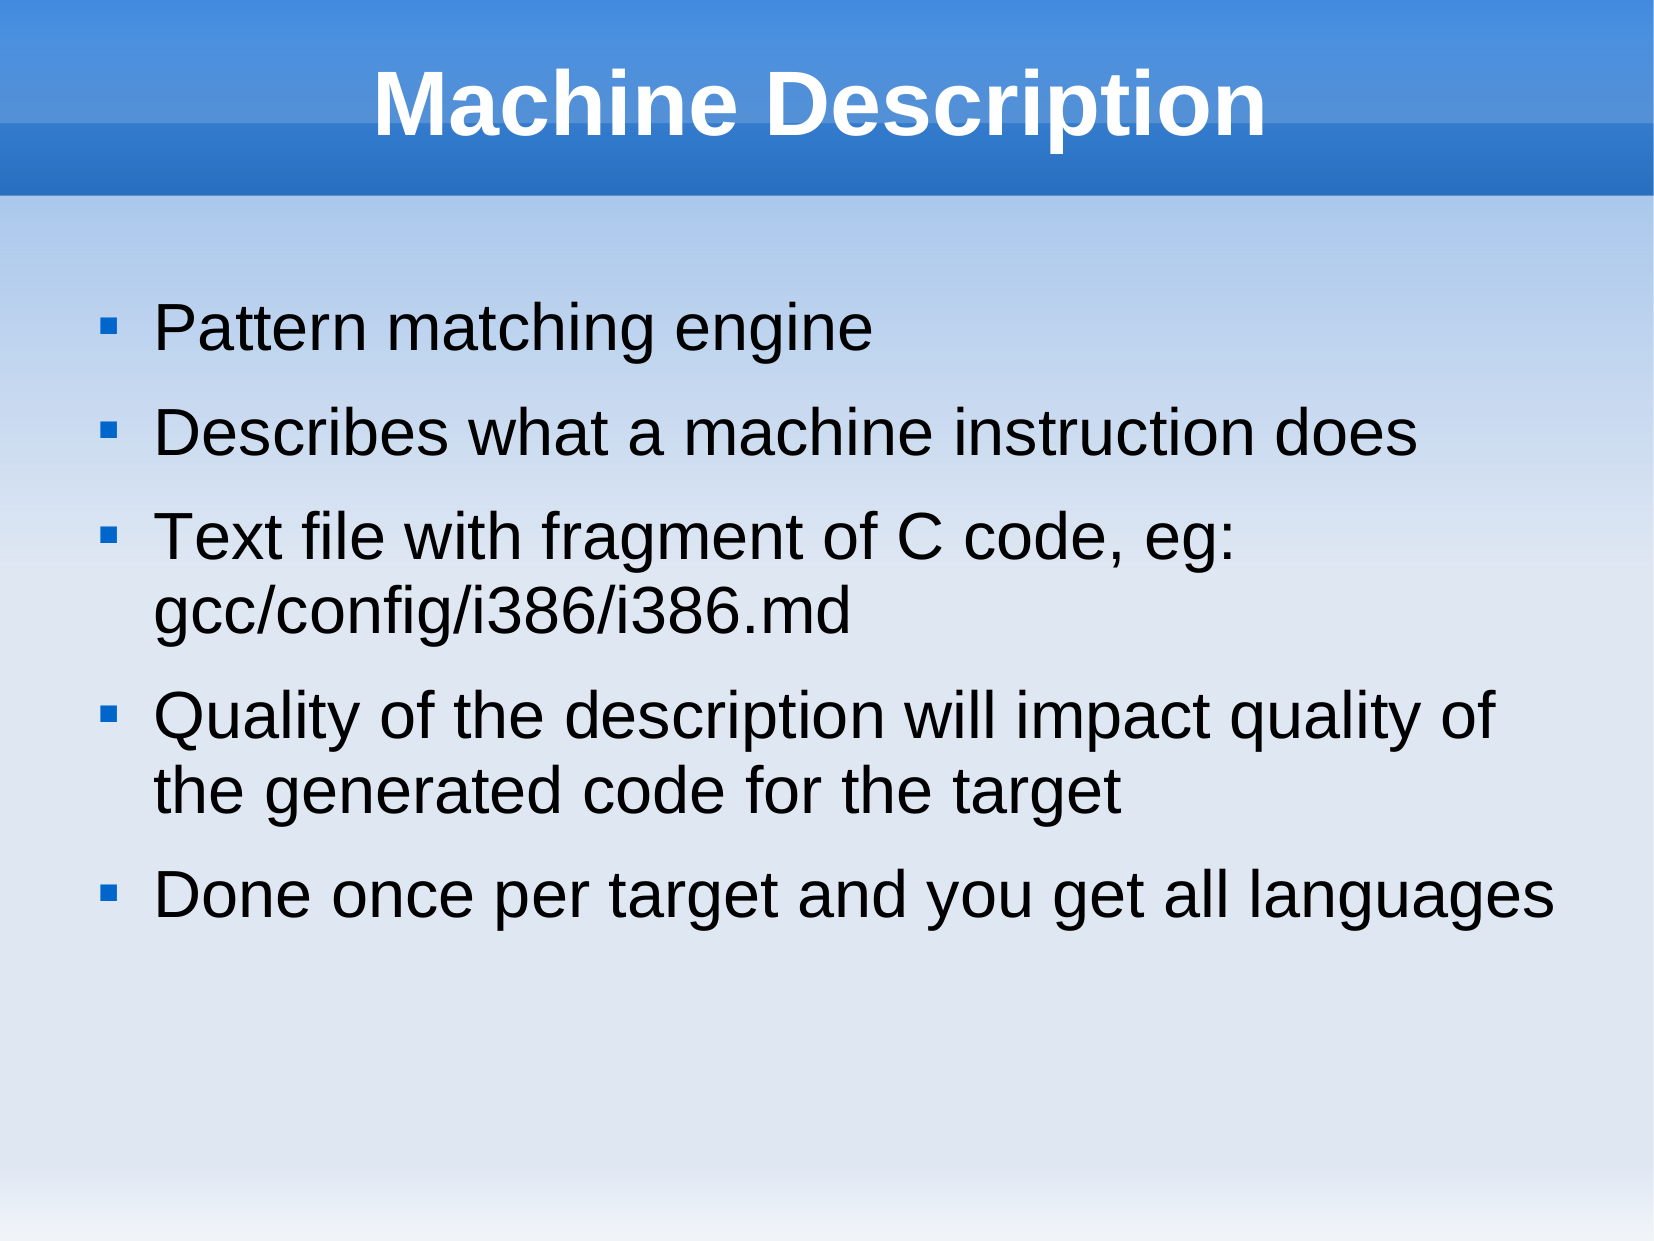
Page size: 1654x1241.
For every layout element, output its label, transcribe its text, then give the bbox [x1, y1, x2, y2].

picture [0, 0, 1654, 1241]
list Pattern matching engine Describes what a machine instruction does Text file with fragment of C code, eg: gcc/config/i386/i386.md Quality of the description will impact quality of the generated code for the target Done once per target and you get all languages [82, 290, 1571, 1094]
title Machine Description [76, 7, 1565, 200]
